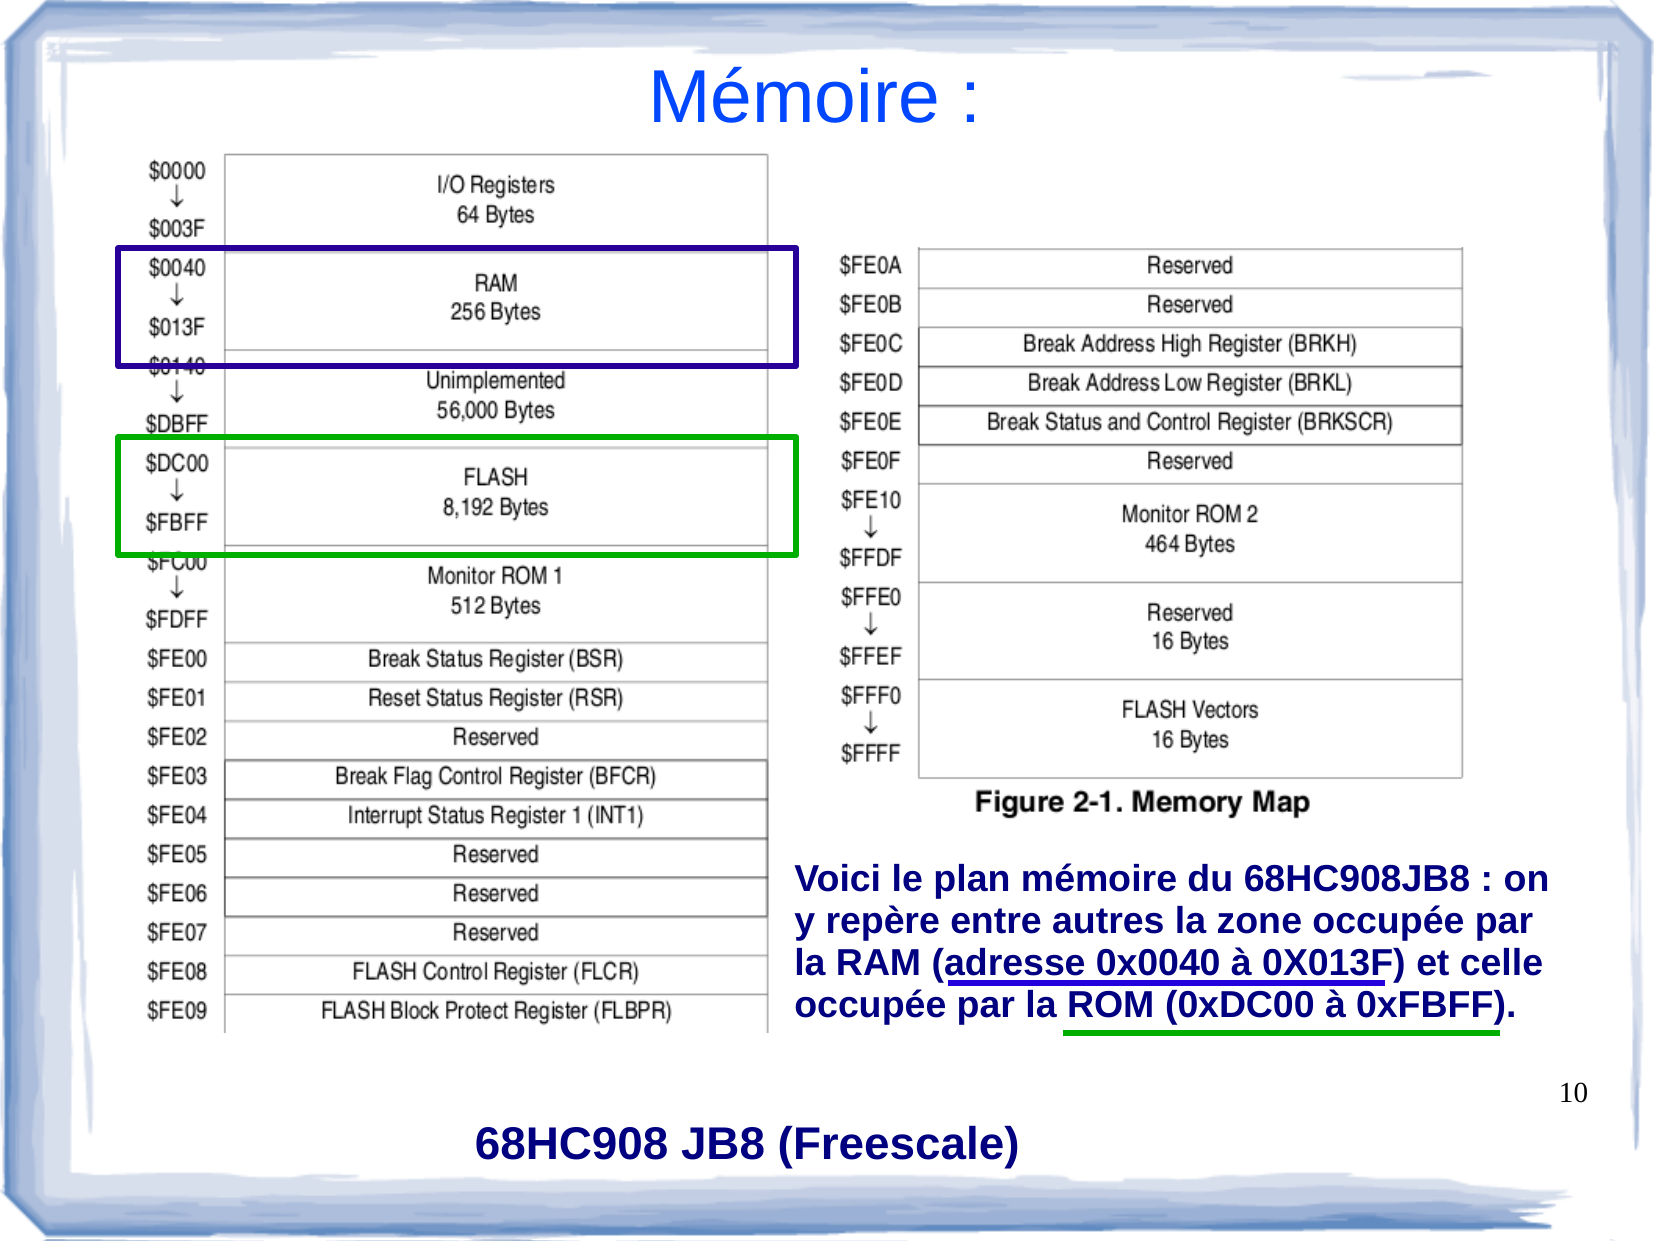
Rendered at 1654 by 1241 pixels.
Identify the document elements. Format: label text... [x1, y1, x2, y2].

text_box Voici le plan mémoire du 68HC908JB8 : on y repère entre autres la zone occupée par la RAM (adresse 0x0040 à 0X013F) et celle occupée par la ROM (0xDC00 à 0xFBFF). [779, 850, 1583, 1034]
picture [0, 0, 1654, 1241]
text_box Mémoire : [377, 47, 1252, 147]
text_box 68HC908 JB8 (Freescale) [342, 1110, 1300, 1177]
